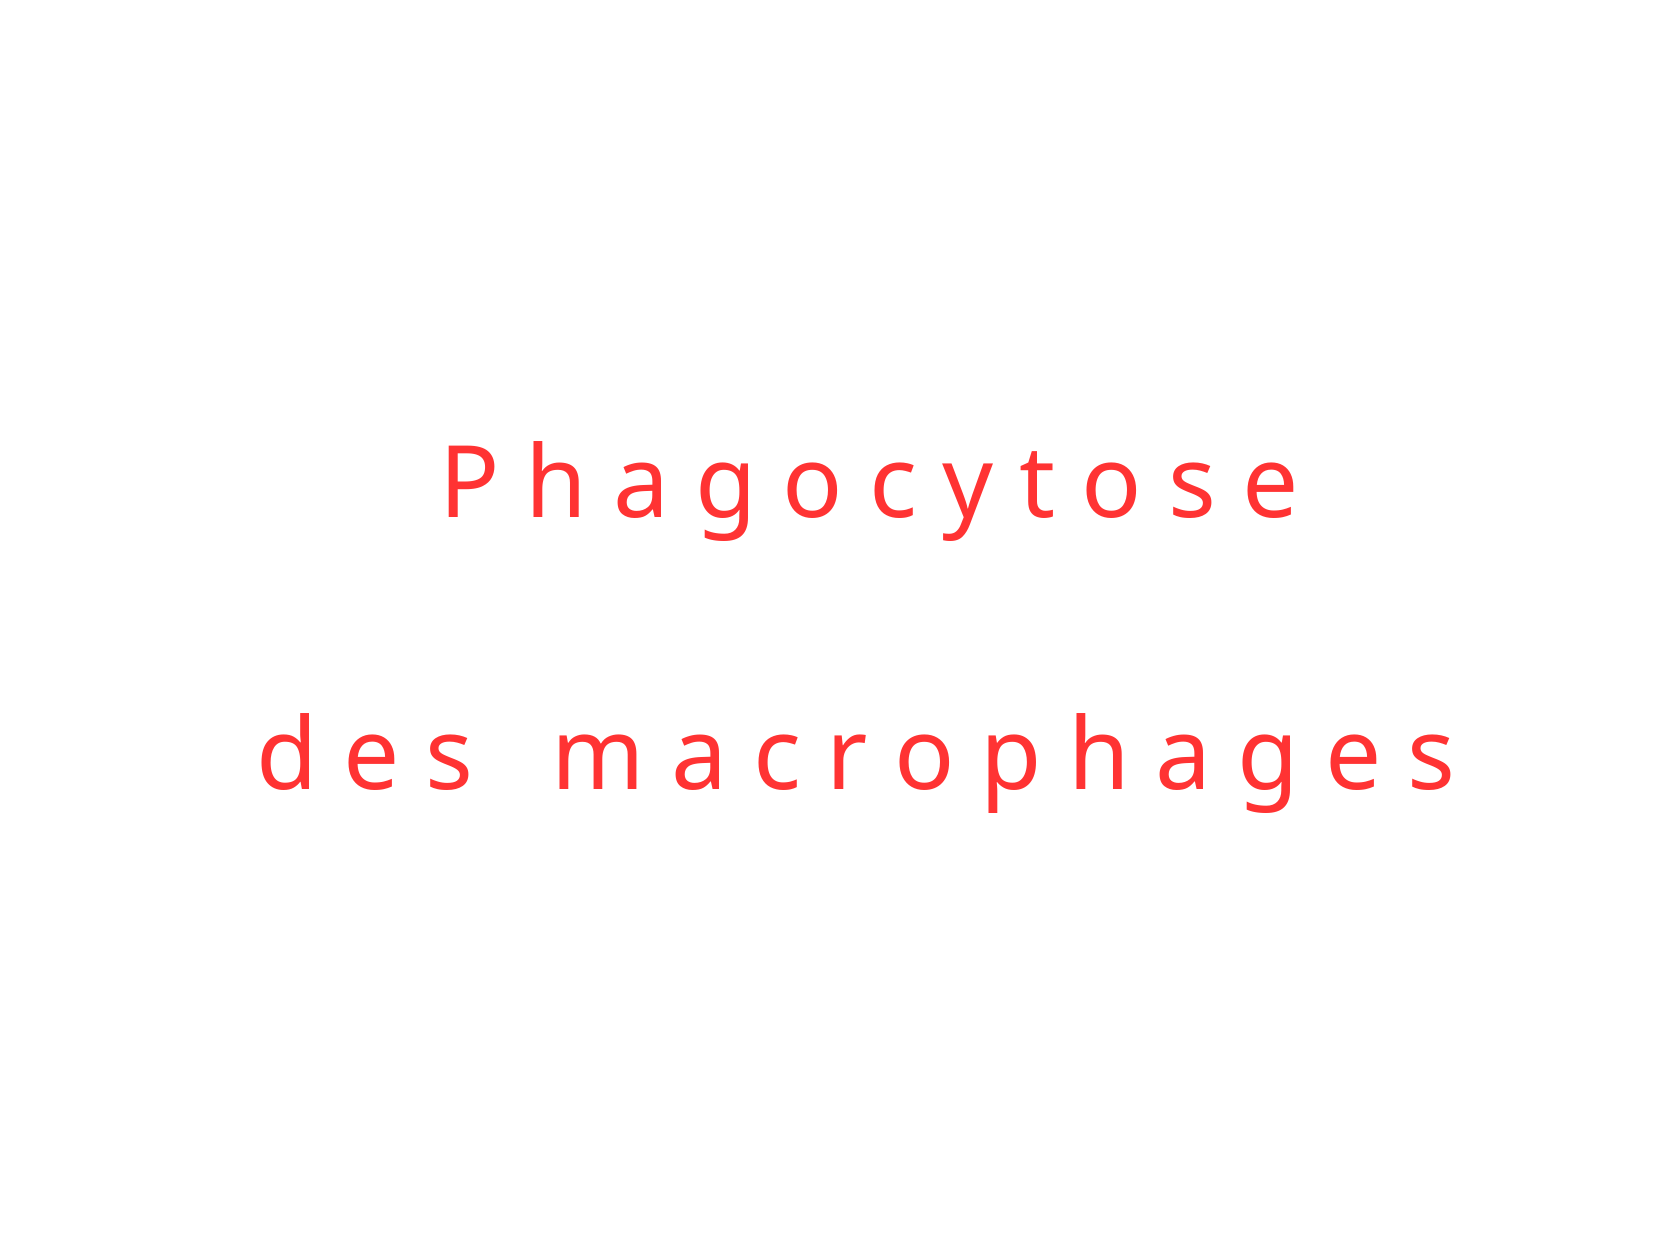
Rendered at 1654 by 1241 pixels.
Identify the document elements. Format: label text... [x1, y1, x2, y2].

text_box P h a g o c y t o s e d e s m a c r o p h a g e s [188, 0, 1524, 957]
